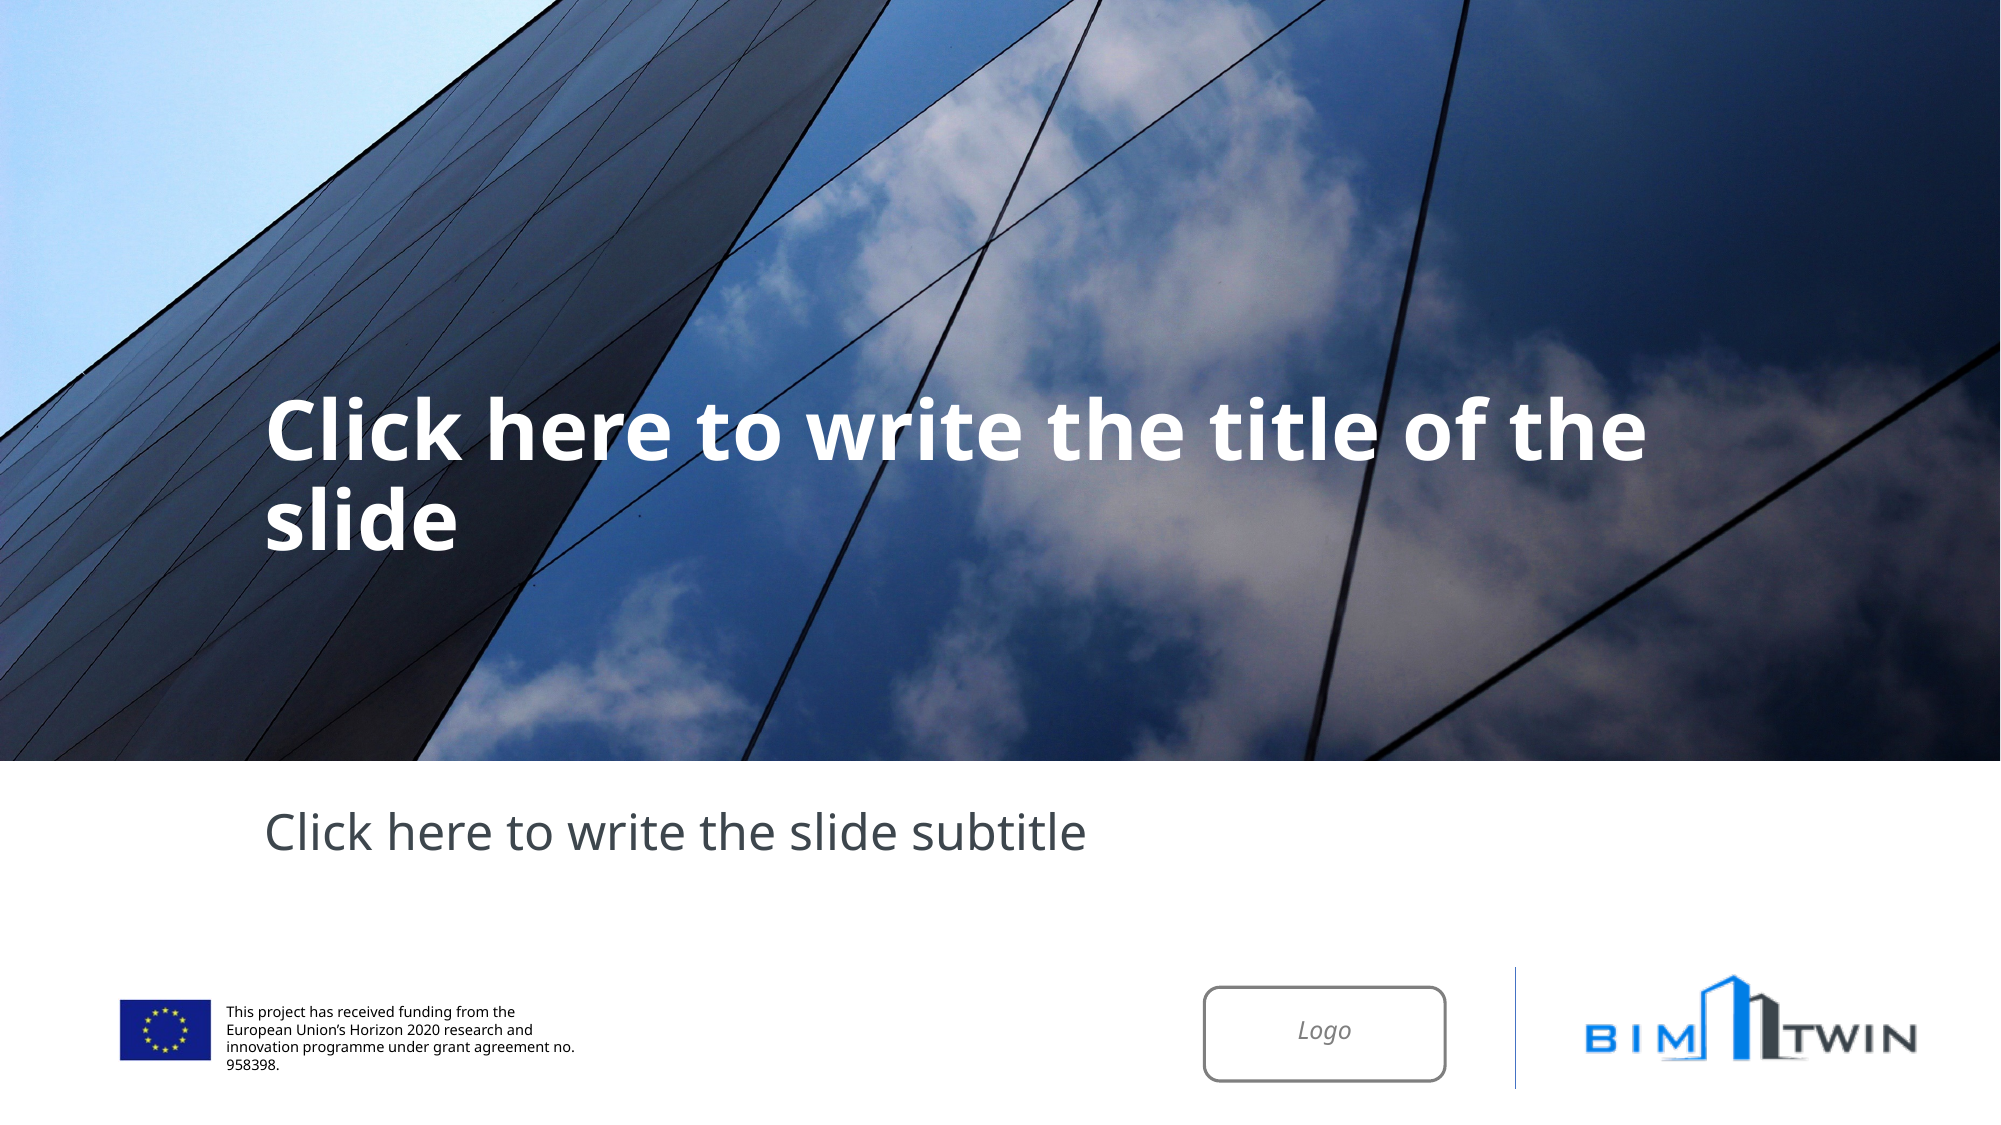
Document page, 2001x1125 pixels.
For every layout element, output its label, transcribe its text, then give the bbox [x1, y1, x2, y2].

subtitle Click here to write the slide subtitle [249, 799, 1750, 908]
picture [0, 0, 2000, 761]
title Click here to write the title of the slide [249, 377, 1750, 576]
